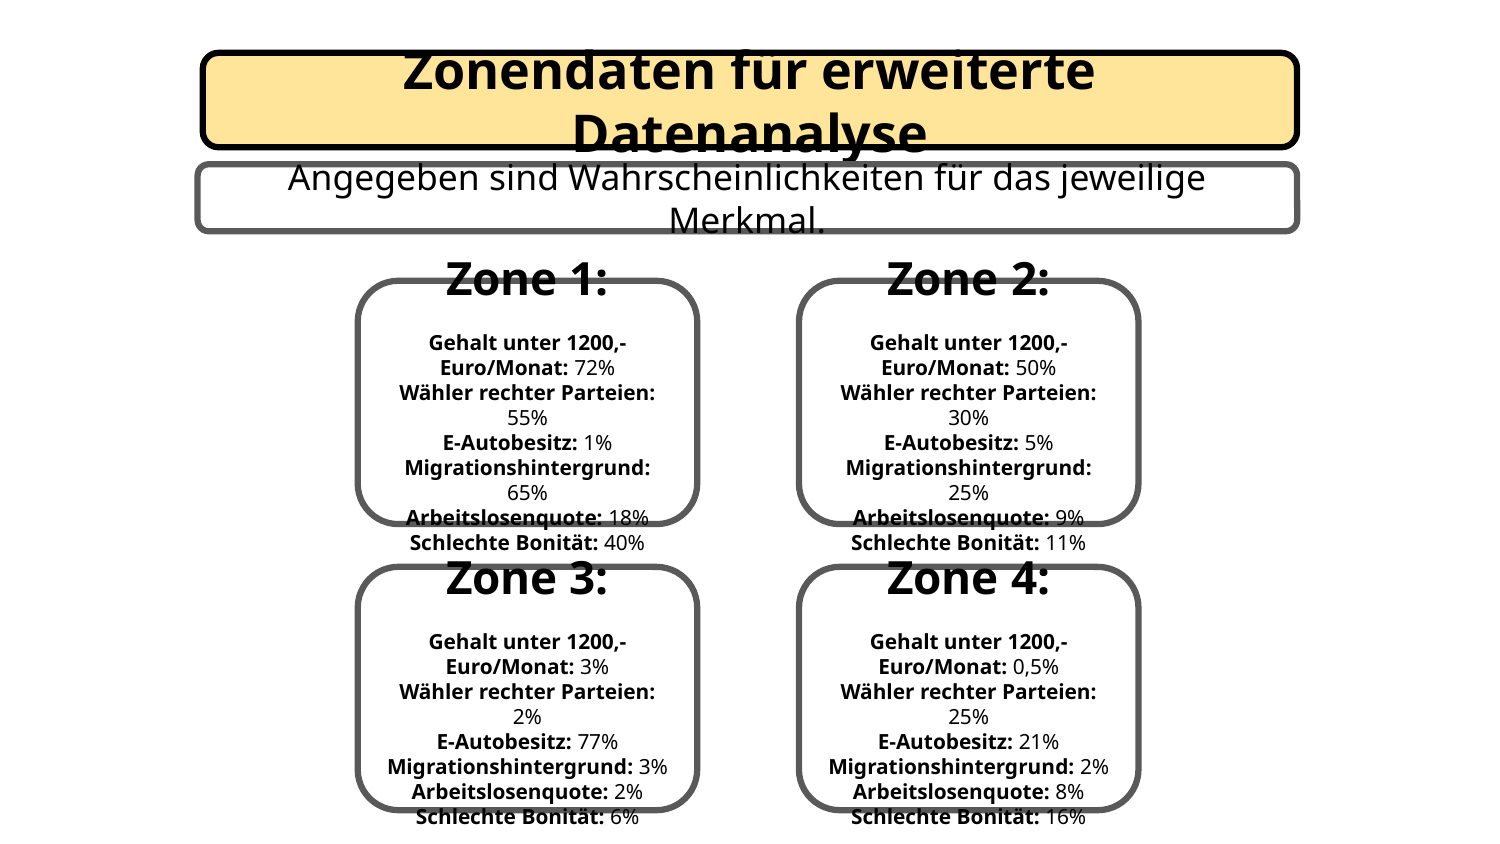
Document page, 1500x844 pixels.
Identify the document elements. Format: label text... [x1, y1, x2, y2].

text_box Zone 1: Gehalt unter 1200,- Euro/Monat: 72% Wähler rechter Parteien: 55% E-Autobesitz: 1% Migrationshintergrund: 65% Arbeitslosenquote: 18% Schlechte Bonität: 40% [357, 280, 698, 525]
text_box Angegeben sind Wahrscheinlichkeiten für das jeweilige Merkmal. [197, 164, 1298, 232]
text_box Zone 2: Gehalt unter 1200,- Euro/Monat: 50% Wähler rechter Parteien: 30% E-Autobesitz: 5% Migrationshintergrund: 25% Arbeitslosenquote: 9% Schlechte Bonität: 11% [798, 280, 1139, 525]
text_box Zonendaten für erweiterte Datenanalyse [202, 52, 1298, 148]
text_box Zone 4: Gehalt unter 1200,- Euro/Monat: 0,5% Wähler rechter Parteien: 25% E-Autobesitz: 21% Migrationshintergrund: 2% Arbeitslosenquote: 8% Schlechte Bonität: 16% [798, 566, 1139, 811]
text_box Zone 3: Gehalt unter 1200,- Euro/Monat: 3% Wähler rechter Parteien: 2% E-Autobesitz: 77% Migrationshintergrund: 3% Arbeitslosenquote: 2% Schlechte Bonität: 6% [357, 566, 698, 811]
